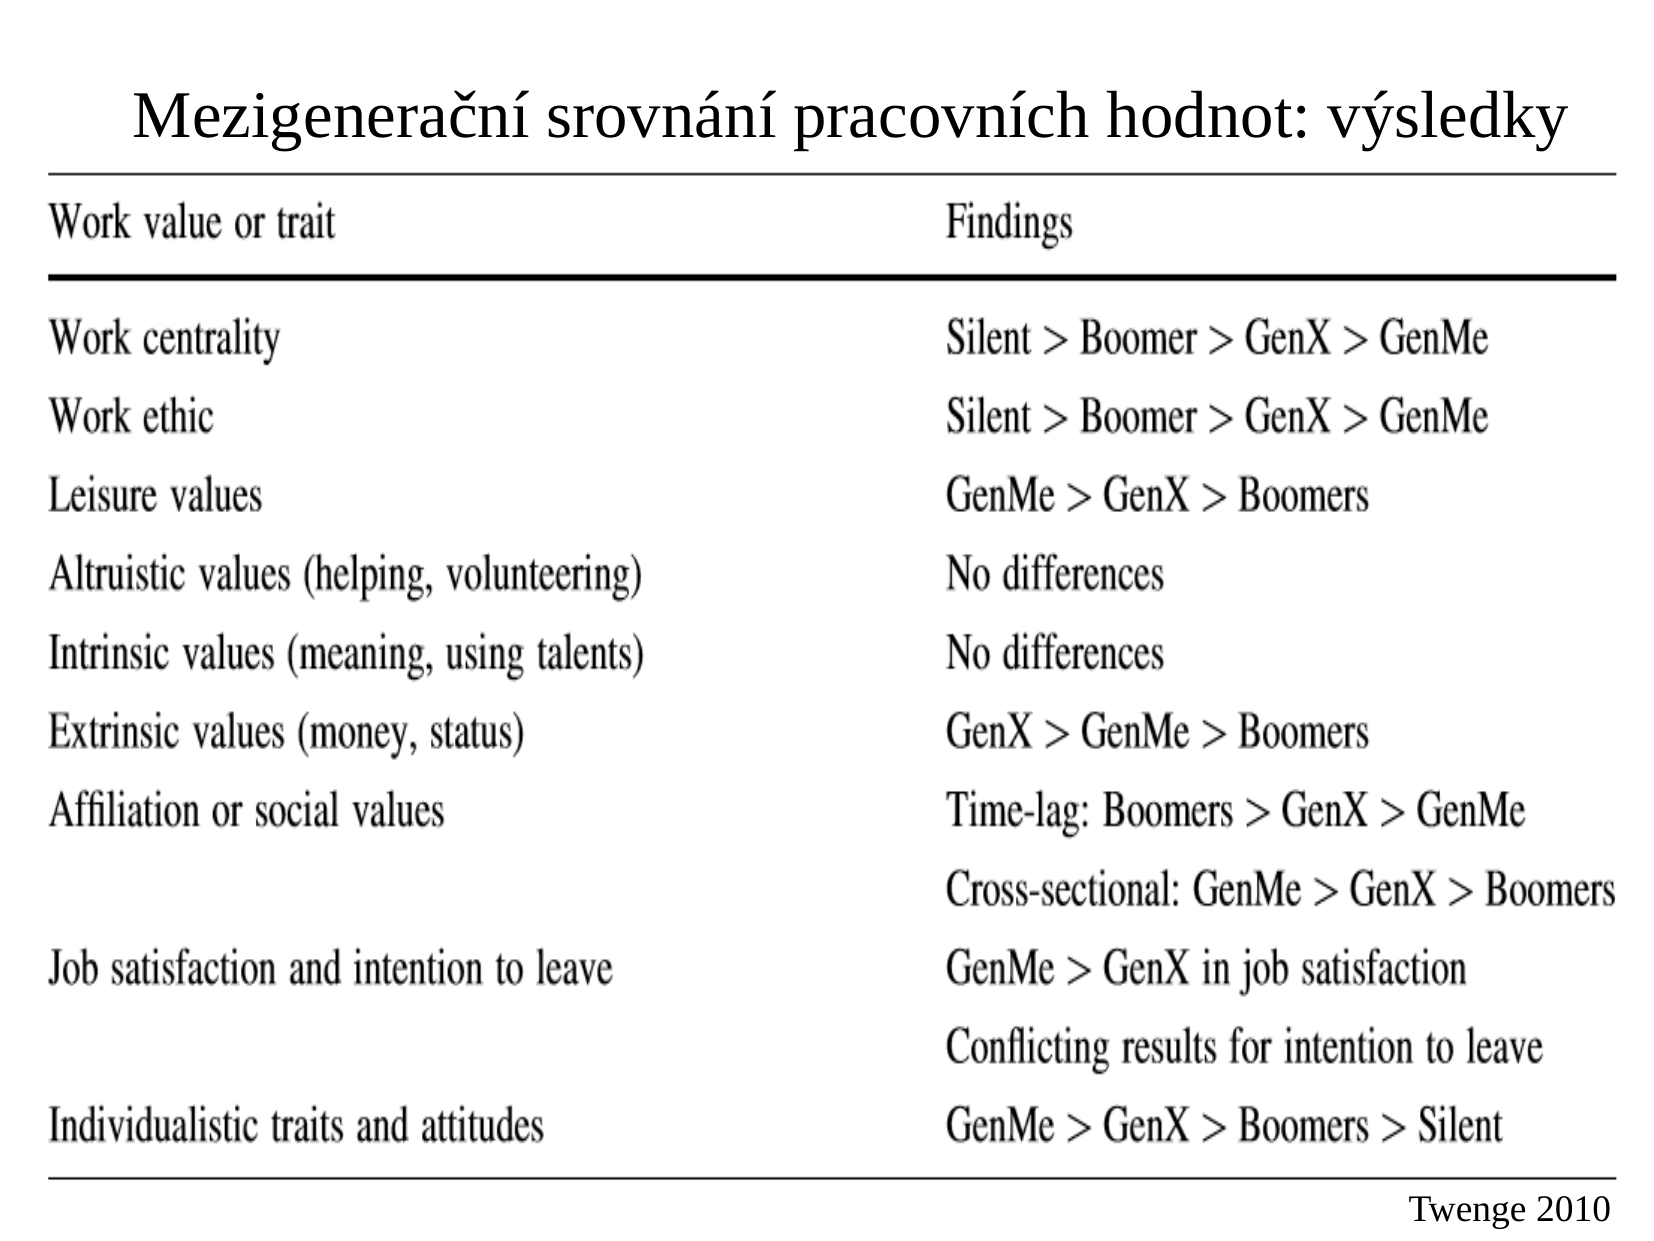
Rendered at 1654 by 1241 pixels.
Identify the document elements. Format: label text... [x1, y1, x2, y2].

text_box Mezigenerační srovnání pracovních hodnot: výsledky [118, 70, 1642, 236]
picture [23, 165, 1630, 1193]
text_box Twenge 2010 [1393, 1181, 1654, 1239]
